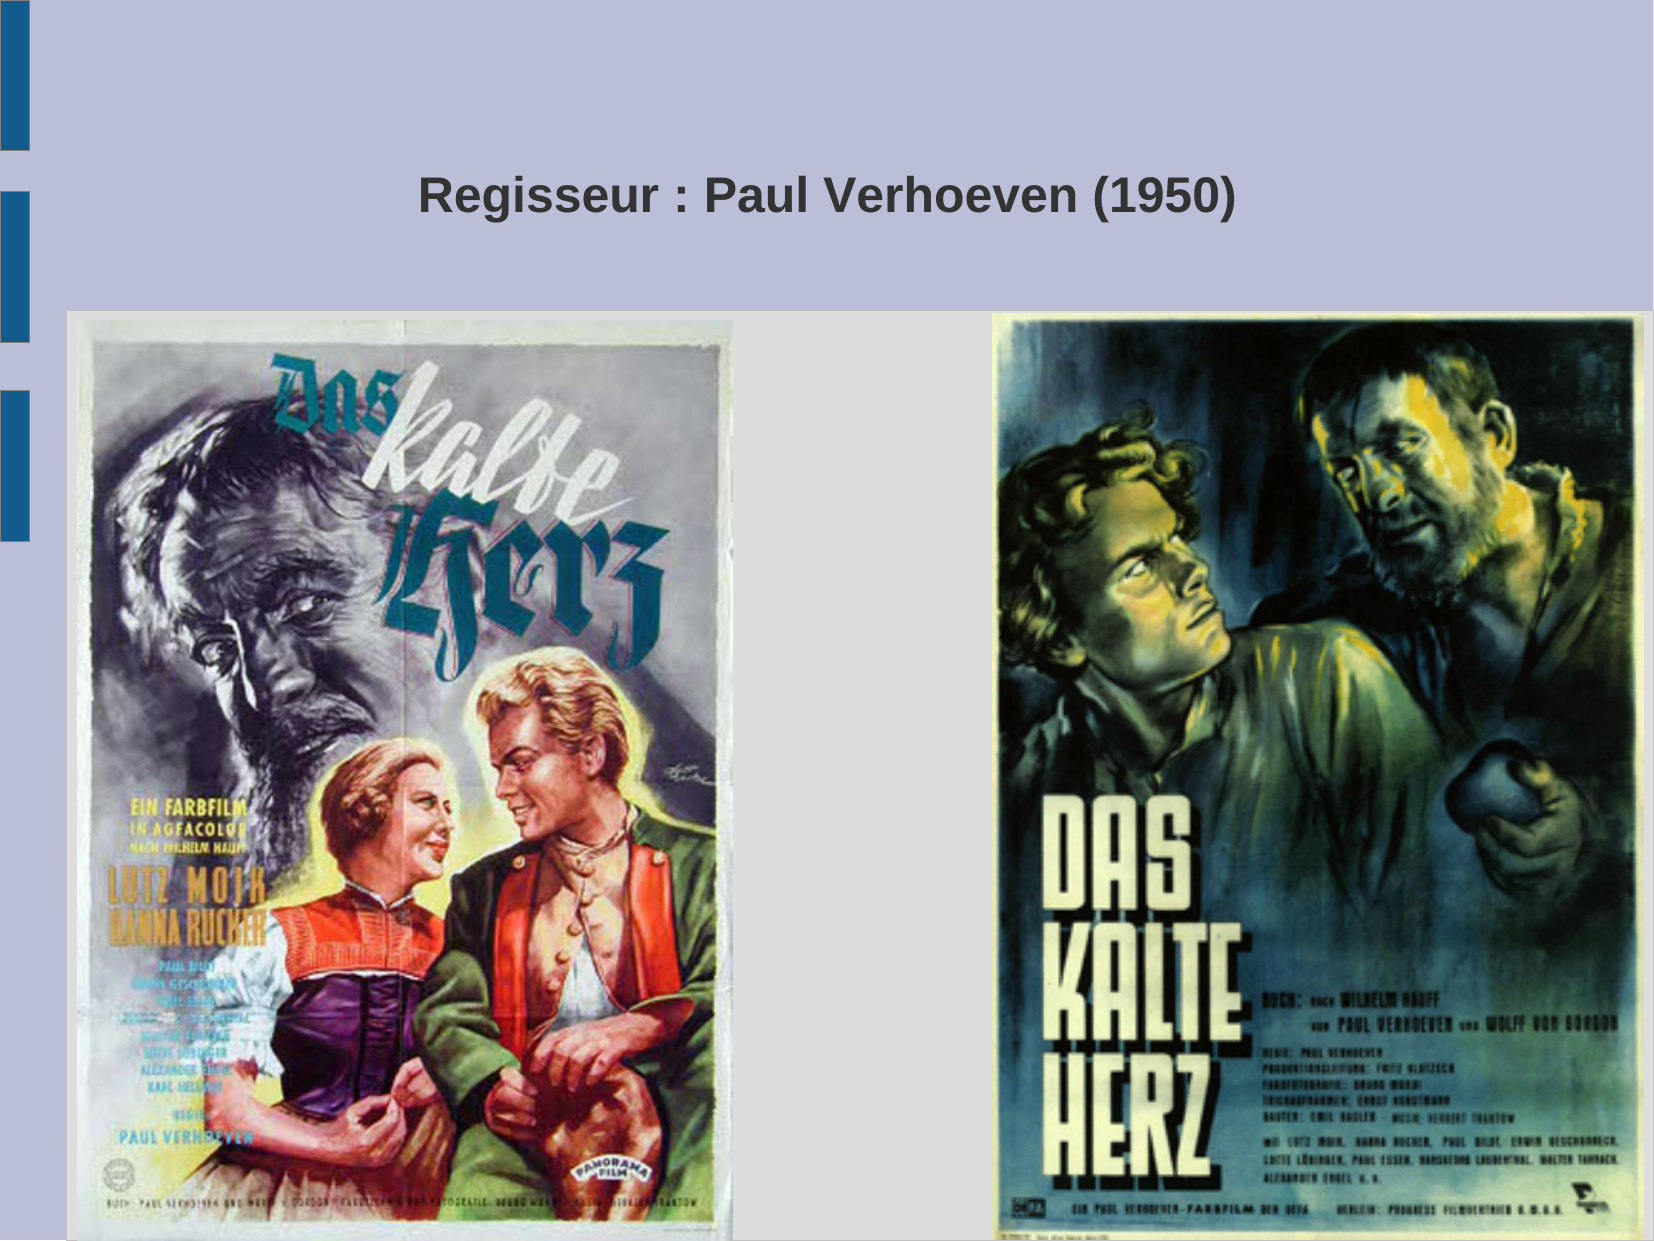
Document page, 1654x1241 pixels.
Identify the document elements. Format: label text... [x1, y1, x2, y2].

picture [77, 320, 733, 1241]
title Regisseur : Paul Verhoeven (1950) [121, 91, 1534, 299]
picture [992, 313, 1644, 1240]
